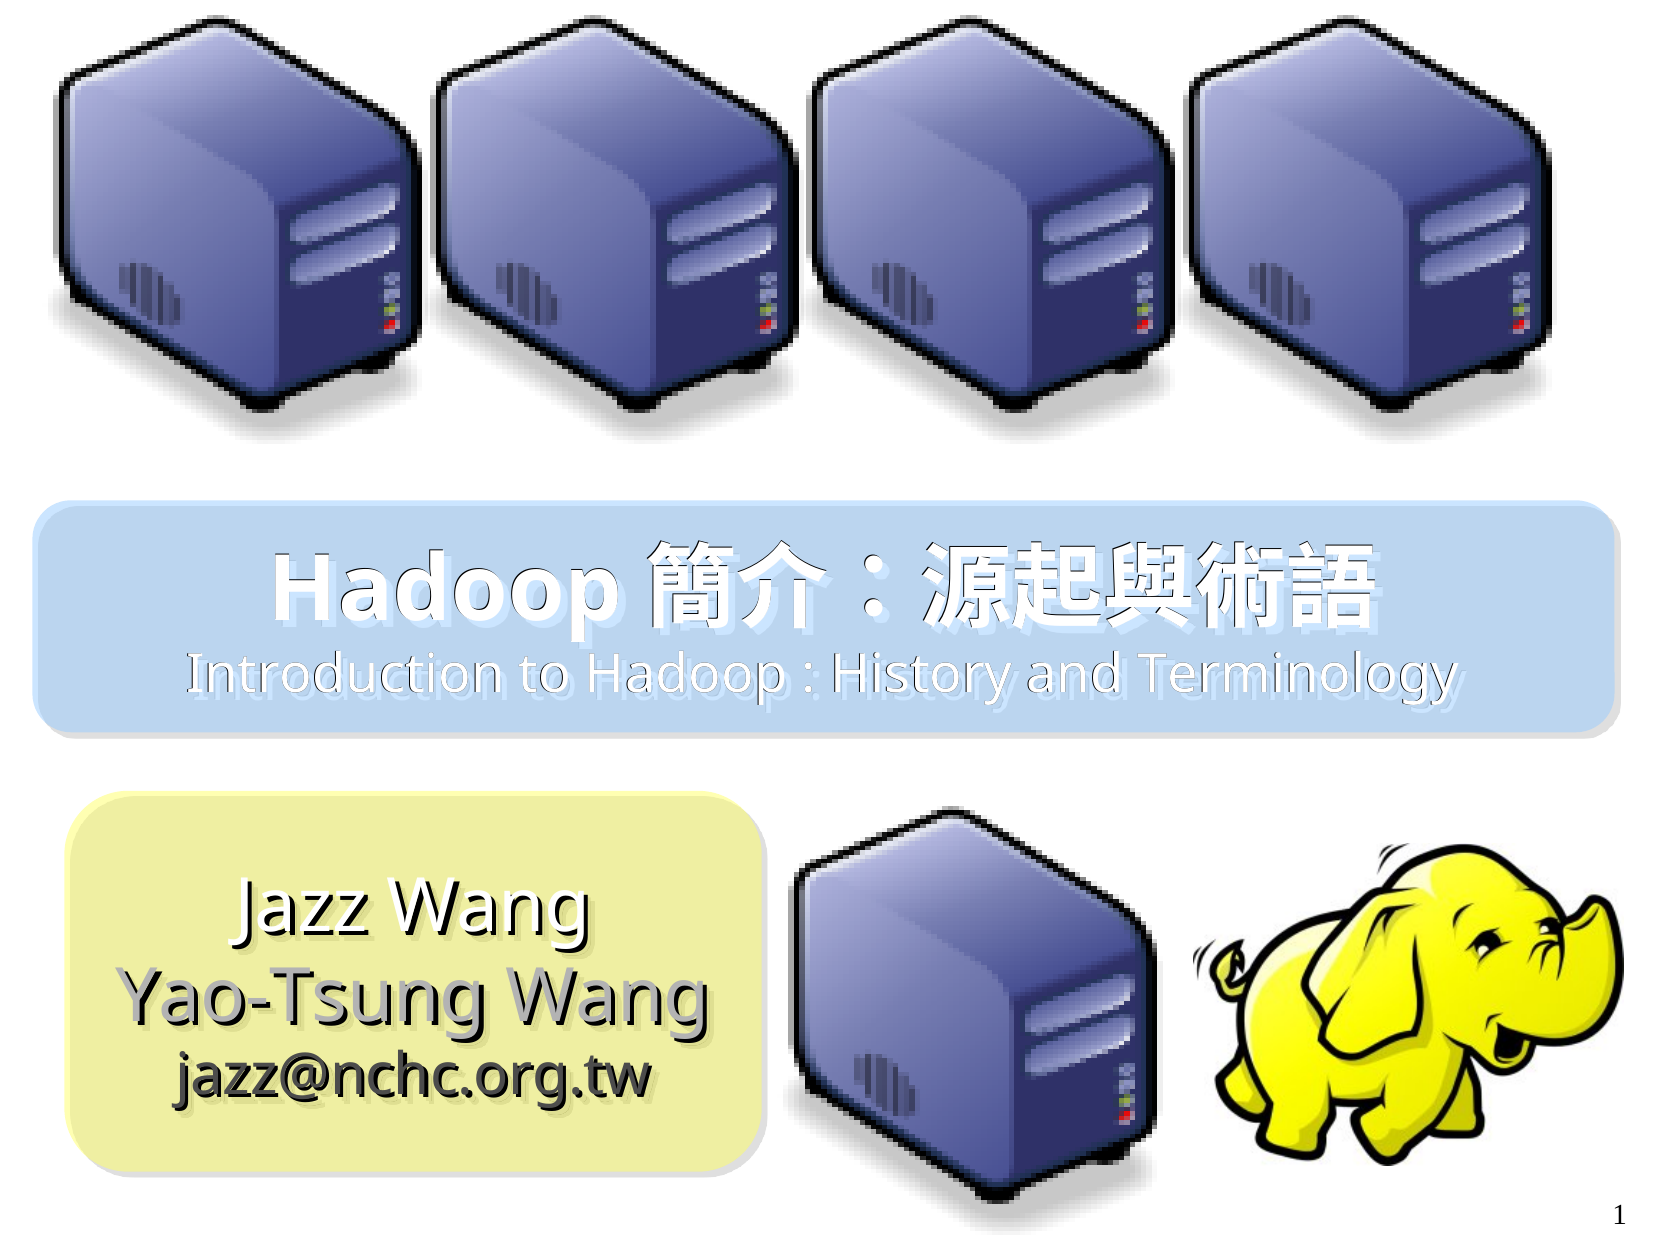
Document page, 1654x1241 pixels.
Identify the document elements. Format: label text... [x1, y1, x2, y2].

text_box Jazz Wang Yao-Tsung Wang jazz@nchc.org.tw [64, 790, 761, 1172]
text_box Hadoop簡介：源起與術語 Introduction to Hadoop : History and Terminology [32, 500, 1615, 733]
picture [761, 793, 1624, 1239]
picture [26, 2, 1596, 498]
